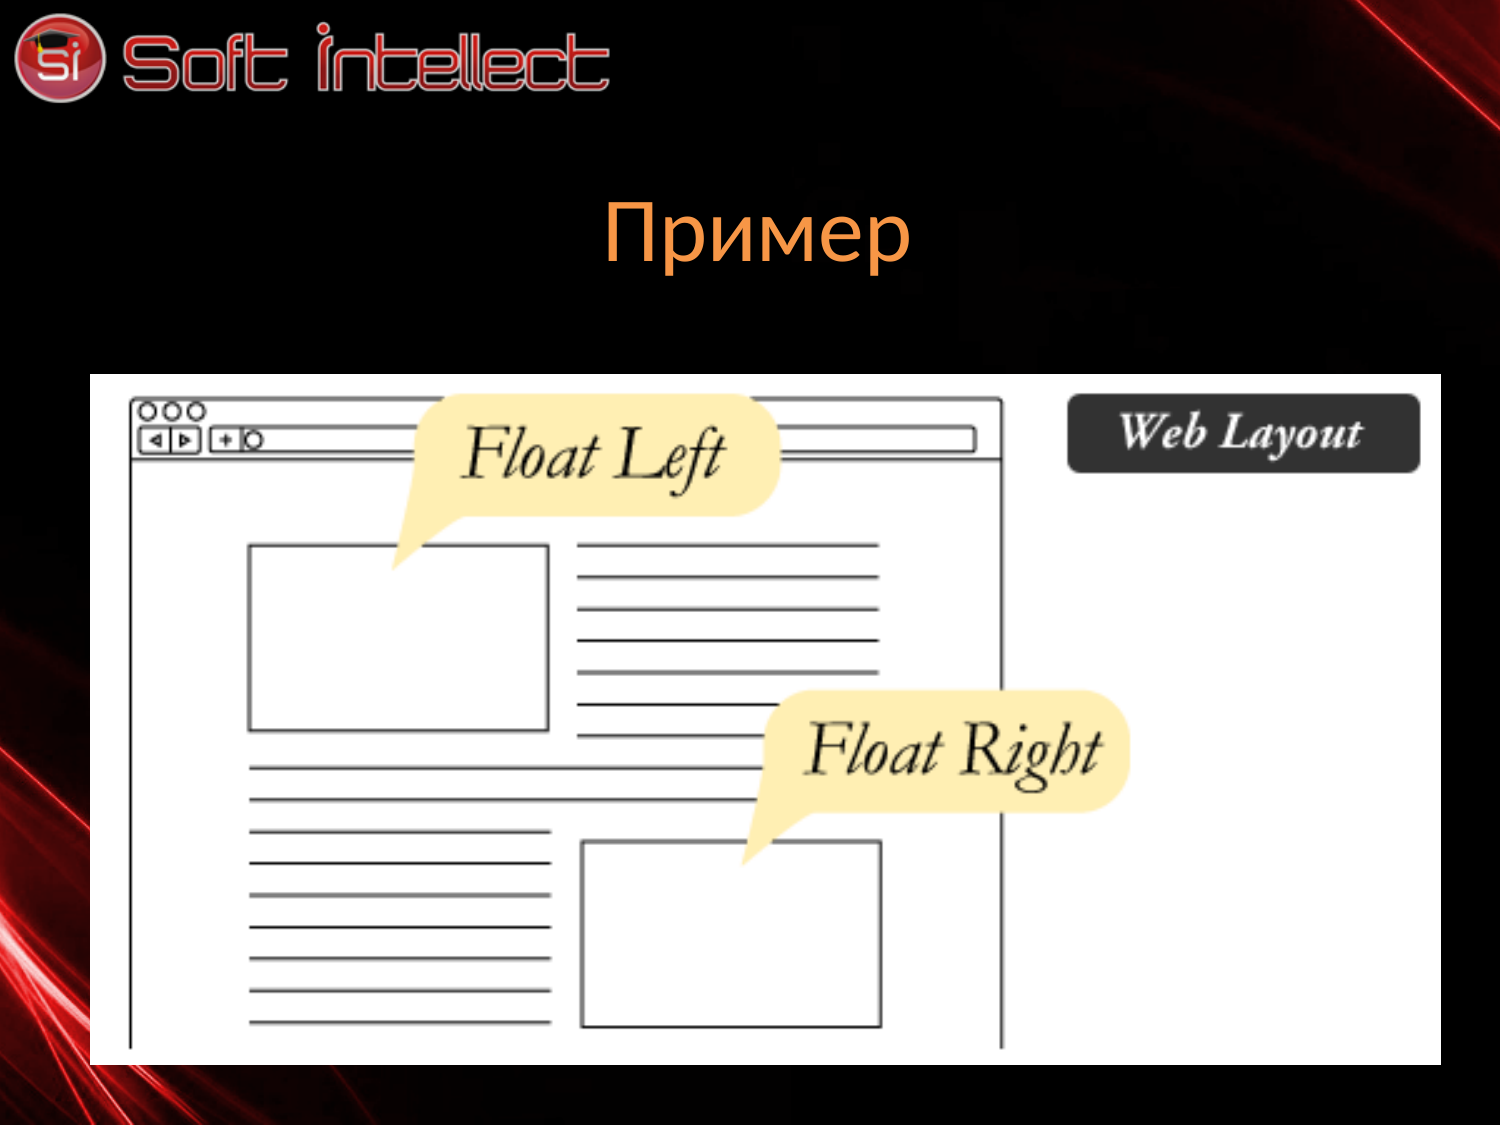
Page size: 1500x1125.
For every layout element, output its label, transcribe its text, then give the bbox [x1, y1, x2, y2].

picture [0, 0, 1500, 1125]
text_box Пример [120, 104, 1395, 346]
